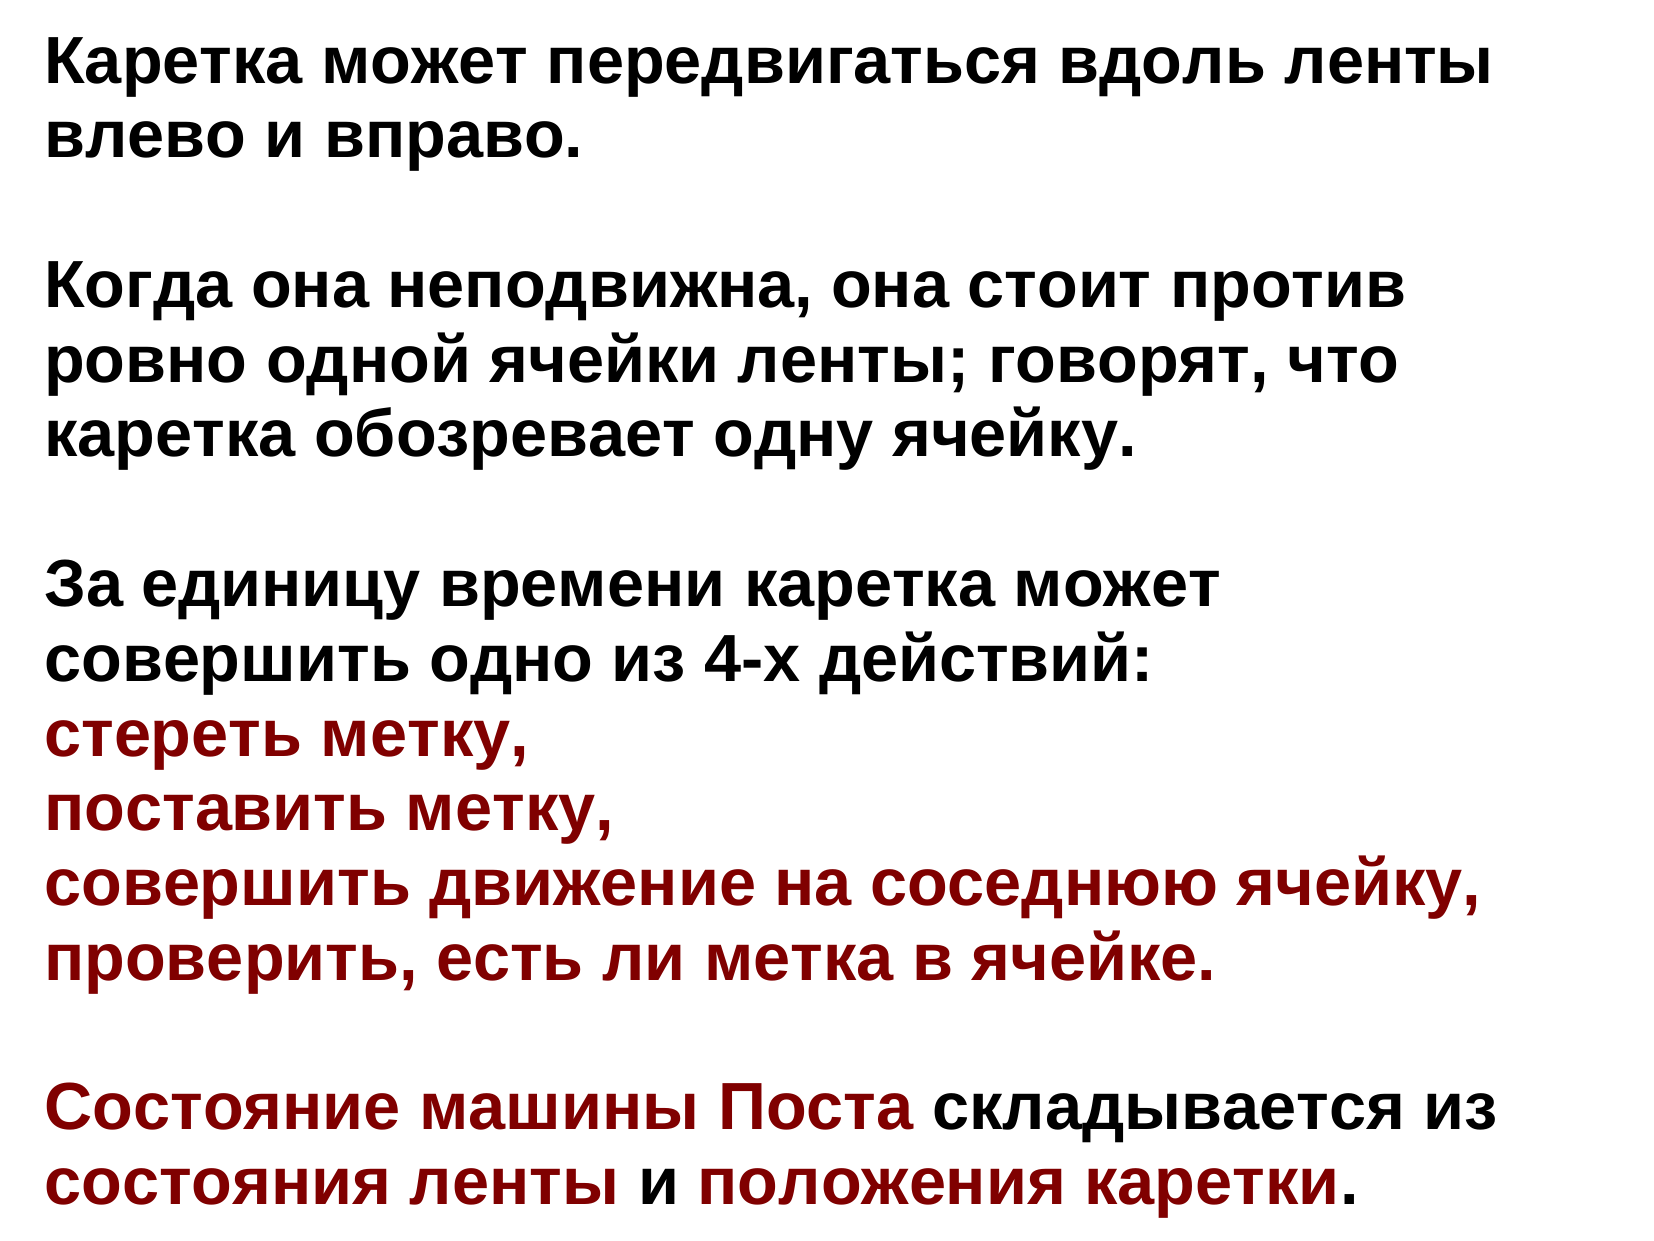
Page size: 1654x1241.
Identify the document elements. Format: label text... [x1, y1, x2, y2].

text_box Каретка может передвигаться вдоль ленты влево и вправо. Когда она неподвижна, она стоит против ровно одной ячейки ленты; говорят, что каретка обозревает одну ячейку. За единицу времени каретка может совершить одно из 4-х действий: стереть метку, поставить метку, совершить движение на соседнюю ячейку, проверить, есть ли метка в ячейке. Состояние машины Поста складывается из состояния ленты и положения каретки. [29, 15, 1565, 1227]
